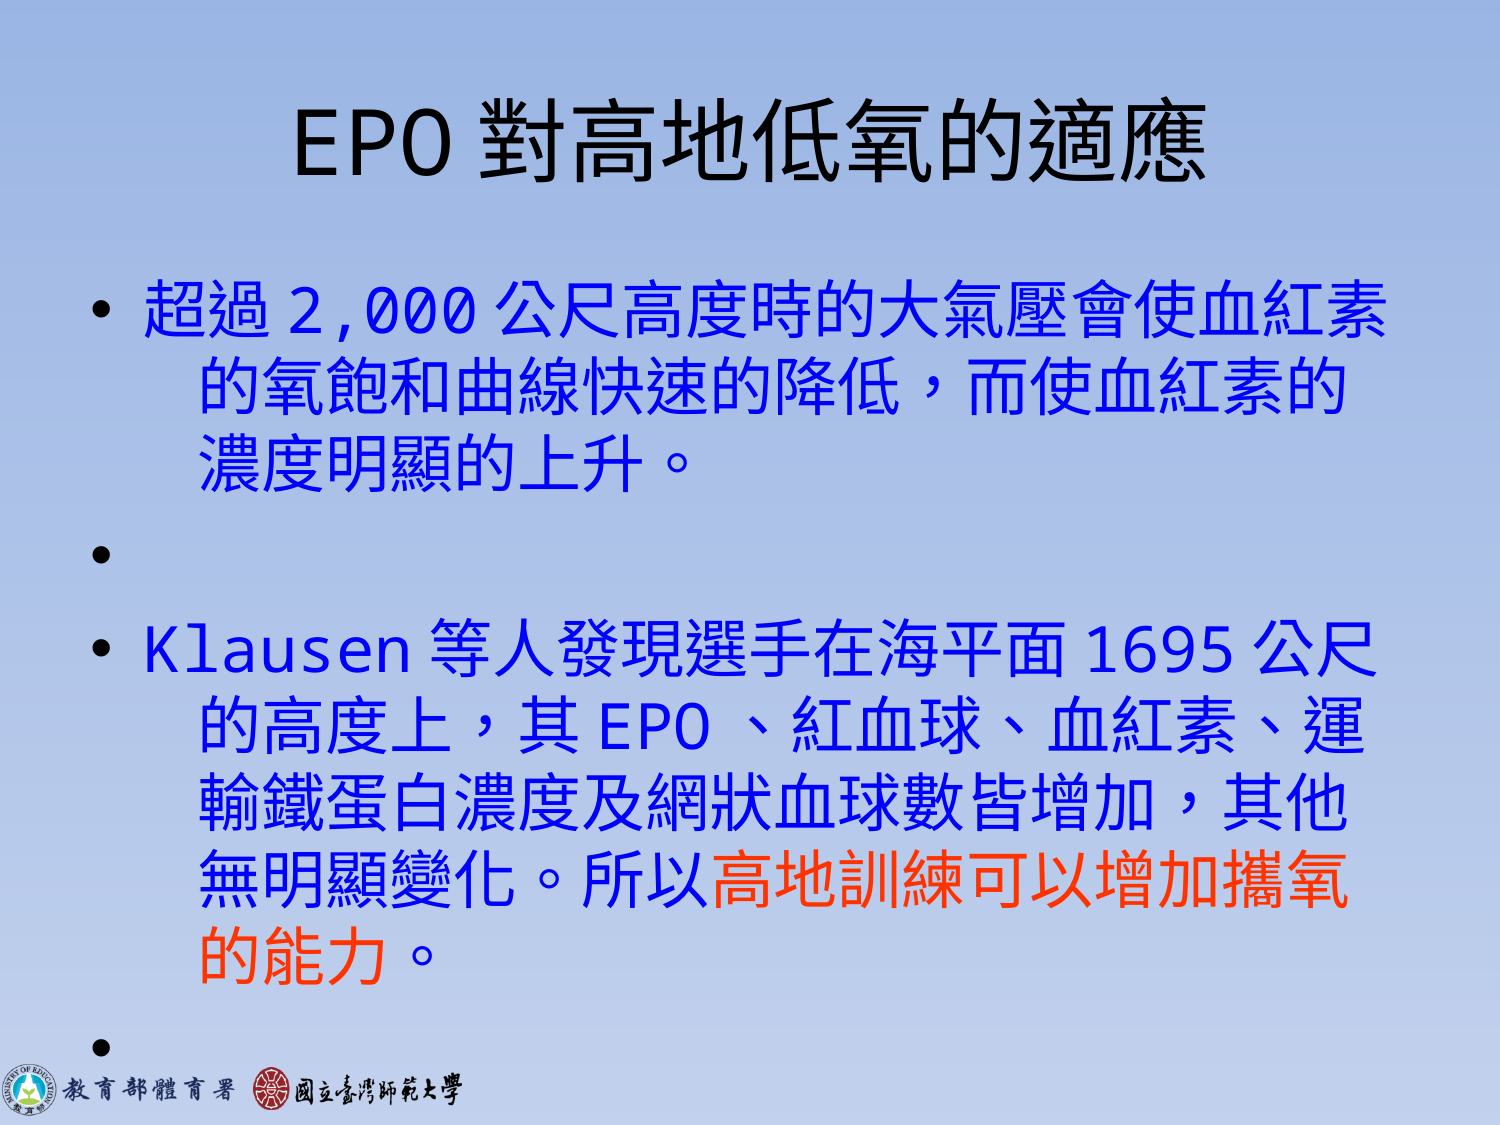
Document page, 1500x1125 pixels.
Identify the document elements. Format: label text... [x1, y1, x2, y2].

title EPO對高地低氧的適應 [75, 45, 1426, 233]
list 超過2,000公尺高度時的大氣壓會使血紅素的氧飽和曲線快速的降低，而使血紅素的濃度明顯的上升。 Klausen等人發現選手在海平面1695公尺的高度上，其EPO、紅血球、血紅素、運輸鐵蛋白濃度及網狀血球數皆增加，其他無明顯變化。所以高地訓練可以增加攜氧的能力。 [75, 262, 1426, 1005]
